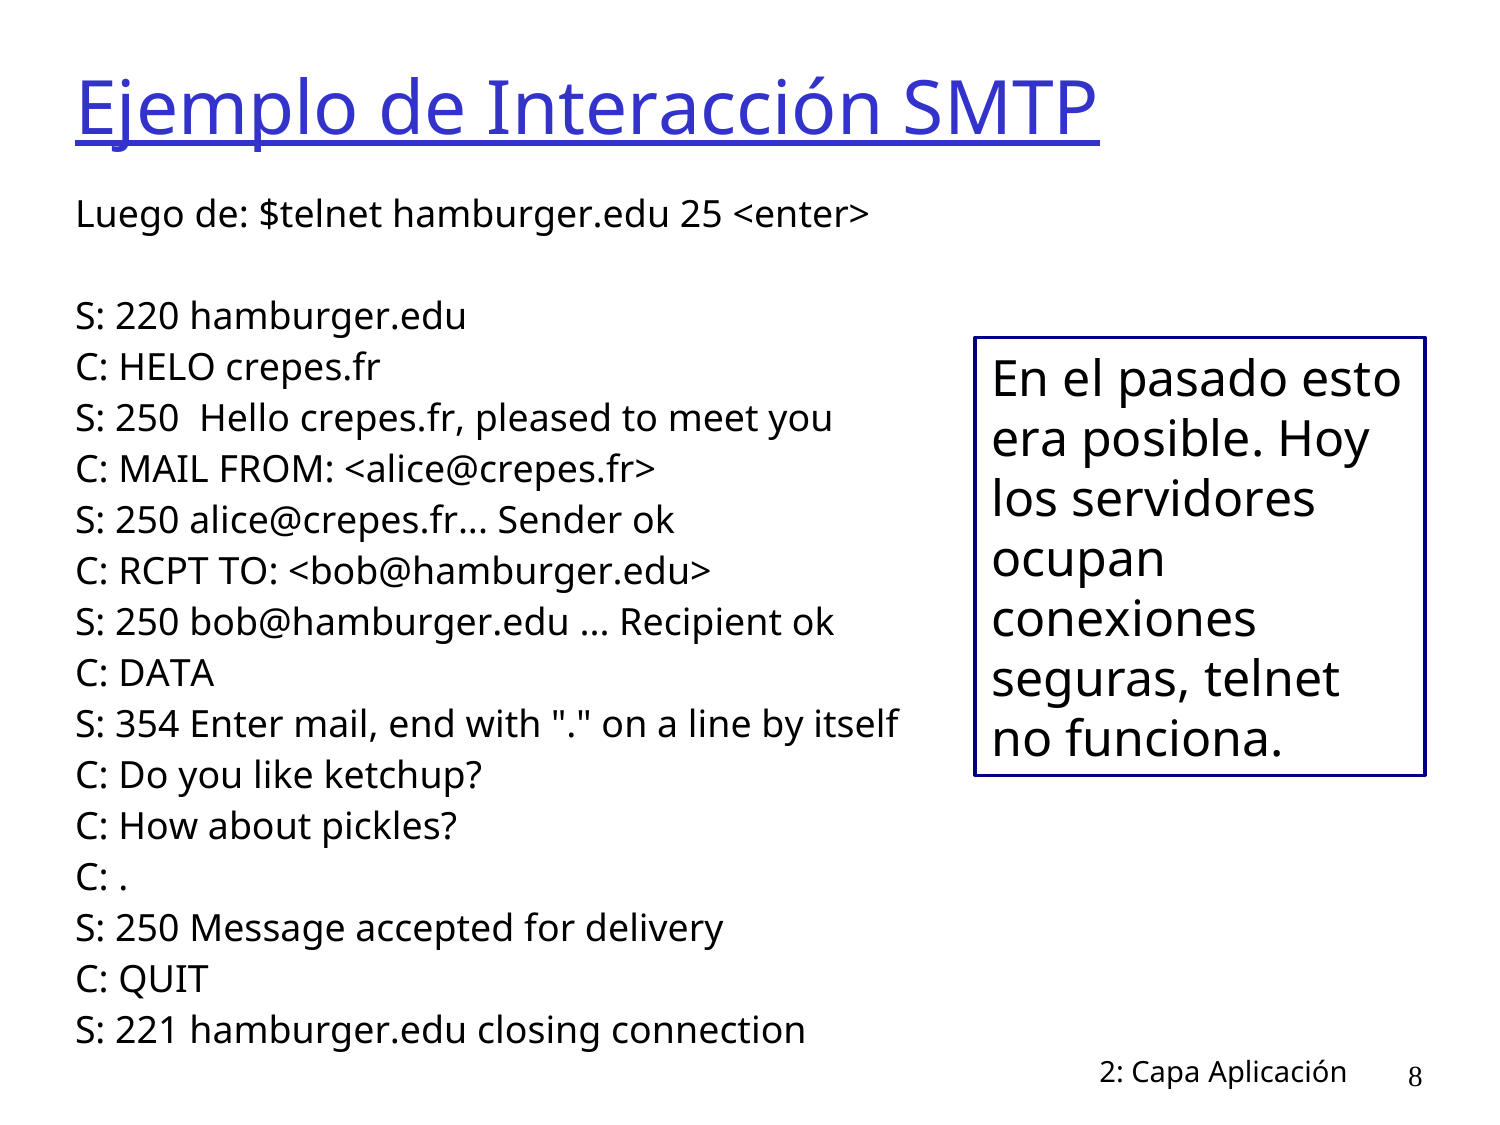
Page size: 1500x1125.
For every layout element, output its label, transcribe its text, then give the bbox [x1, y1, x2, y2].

title Ejemplo de Interacción SMTP [75, 23, 1426, 187]
text_box En el pasado esto era posible. Hoy los servidores ocupan conexiones seguras, telnet no funciona. [975, 337, 1426, 776]
list Luego de: $telnet hamburger.edu 25 <enter> S: 220 hamburger.edu C: HELO crepes.fr S: 250 Hello crepes.fr, pleased to meet you C: MAIL FROM: <alice@crepes.fr> S: 250 alice@crepes.fr... Sender ok C: RCPT TO: <bob@hamburger.edu> S: 250 bob@hamburger.edu ... Recipient ok C: DATA S: 354 Enter mail, end with "." on a line by itself C: Do you like ketchup? C: How about pickles? C: . S: 250 Message accepted for delivery C: QUIT S: 221 hamburger.edu closing connection [75, 187, 1426, 1021]
